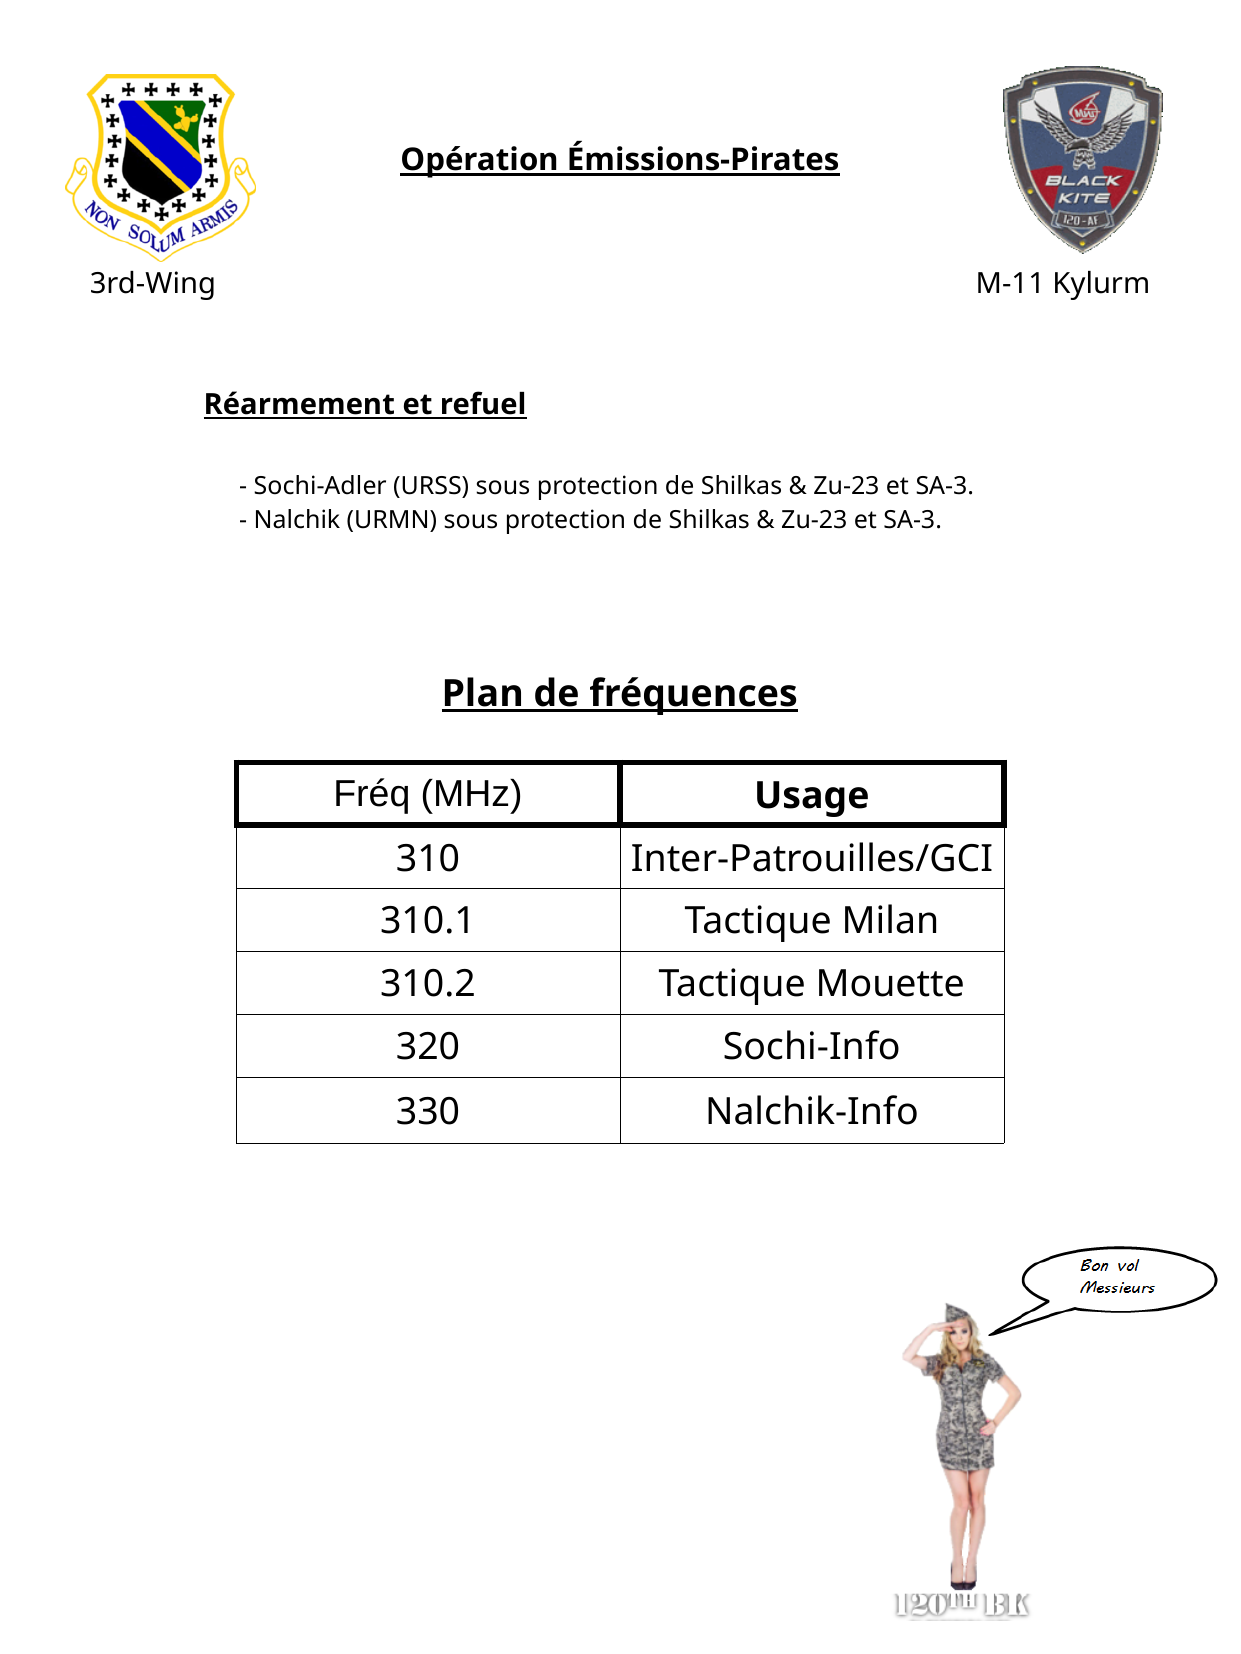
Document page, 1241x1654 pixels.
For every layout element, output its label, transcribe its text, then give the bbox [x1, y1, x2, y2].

table_cell Tactique Milan [621, 889, 1004, 951]
table_cell 310.1 [237, 889, 620, 951]
picture [1003, 66, 1163, 254]
table_header Fréq (MHz) [239, 765, 617, 822]
title Opération Émissions-Pirates 3rd-Wing M-11 Kylurm [62, 41, 1179, 313]
table_cell 320 [237, 1015, 620, 1077]
table_cell Sochi-Info [621, 1015, 1004, 1077]
picture [65, 74, 256, 263]
text_box Plan de fréquences [415, 658, 826, 733]
text_box - Sochi-Adler (URSS) sous protection de Shilkas & Zu-23 et SA-3. - Nalchik (URMN) sous protection de Shilkas & Zu-23 et SA-3. [224, 460, 1040, 556]
table_header Usage [623, 765, 1001, 822]
table_cell 310.2 [237, 952, 620, 1014]
table_cell Inter-Patrouilles/GCI [621, 828, 1004, 888]
table_cell Tactique Mouette [621, 952, 1004, 1014]
table_cell 330 [237, 1078, 620, 1143]
picture [885, 1238, 1241, 1630]
text_box Réarmement et refuel [188, 376, 556, 438]
table_cell 310 [237, 828, 620, 888]
table_cell Nalchik-Info [621, 1078, 1004, 1143]
